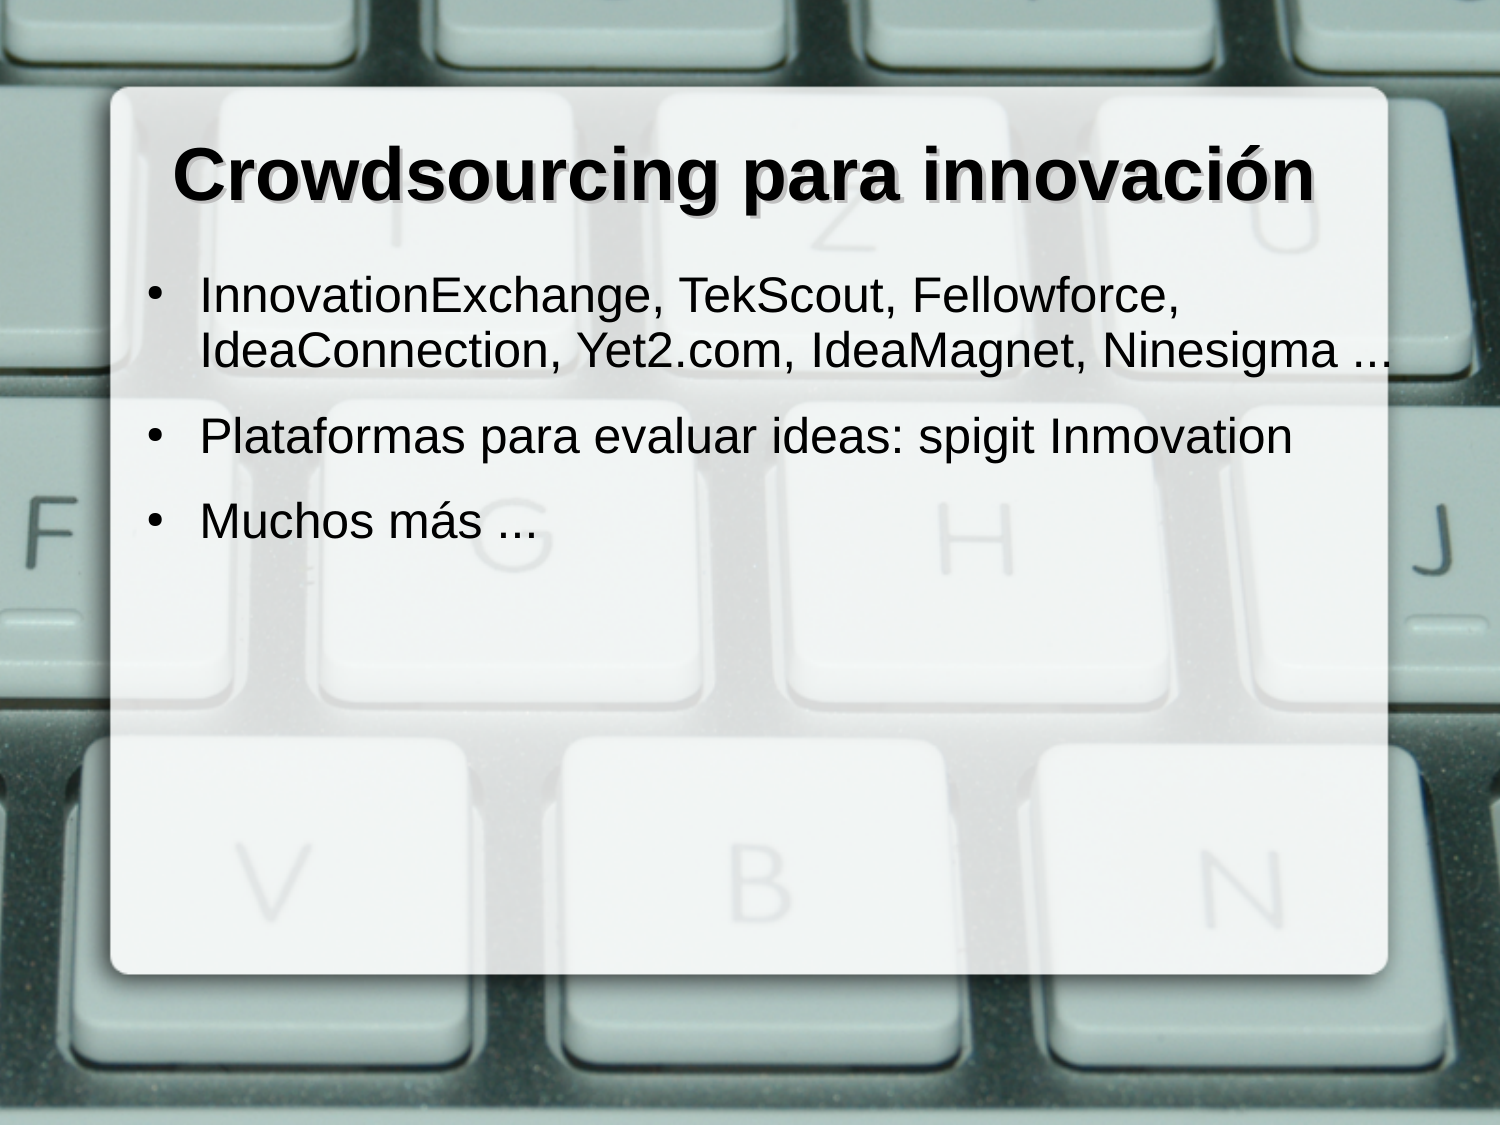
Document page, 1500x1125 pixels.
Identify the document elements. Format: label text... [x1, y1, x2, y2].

picture [0, 0, 1500, 1125]
list InnovationExchange, TekScout, Fellowforce, IdeaConnection, Yet2.com, IdeaMagnet, Ninesigma ... Plataformas para evaluar ideas: spigit Inmovation Muchos más ... [128, 266, 1397, 1007]
title Crowdsourcing para innovación [123, 106, 1367, 242]
